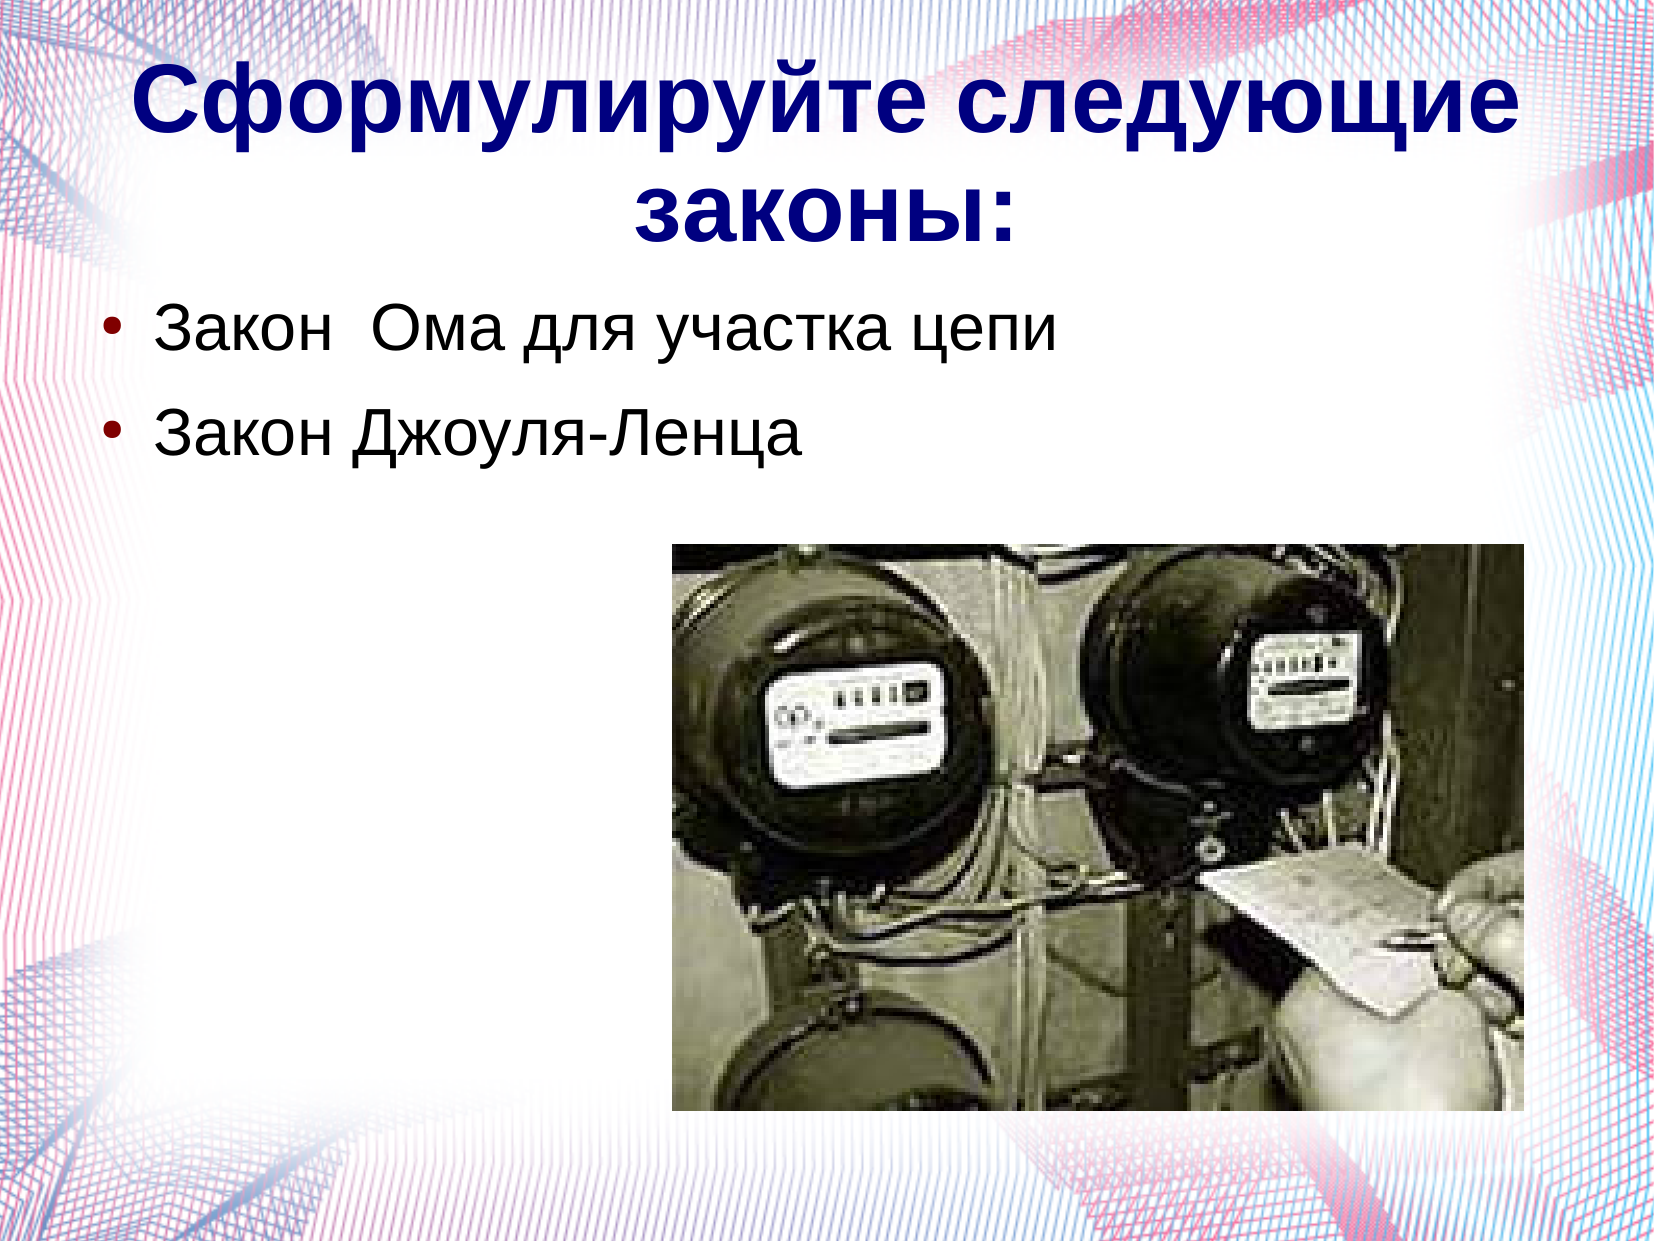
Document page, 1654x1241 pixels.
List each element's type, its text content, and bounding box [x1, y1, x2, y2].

list Закон Ома для участка цепи Закон Джоуля-Ленца [82, 290, 1571, 1010]
picture [0, 0, 1654, 1241]
title Сформулируйте следующие законы: [82, 43, 1571, 263]
